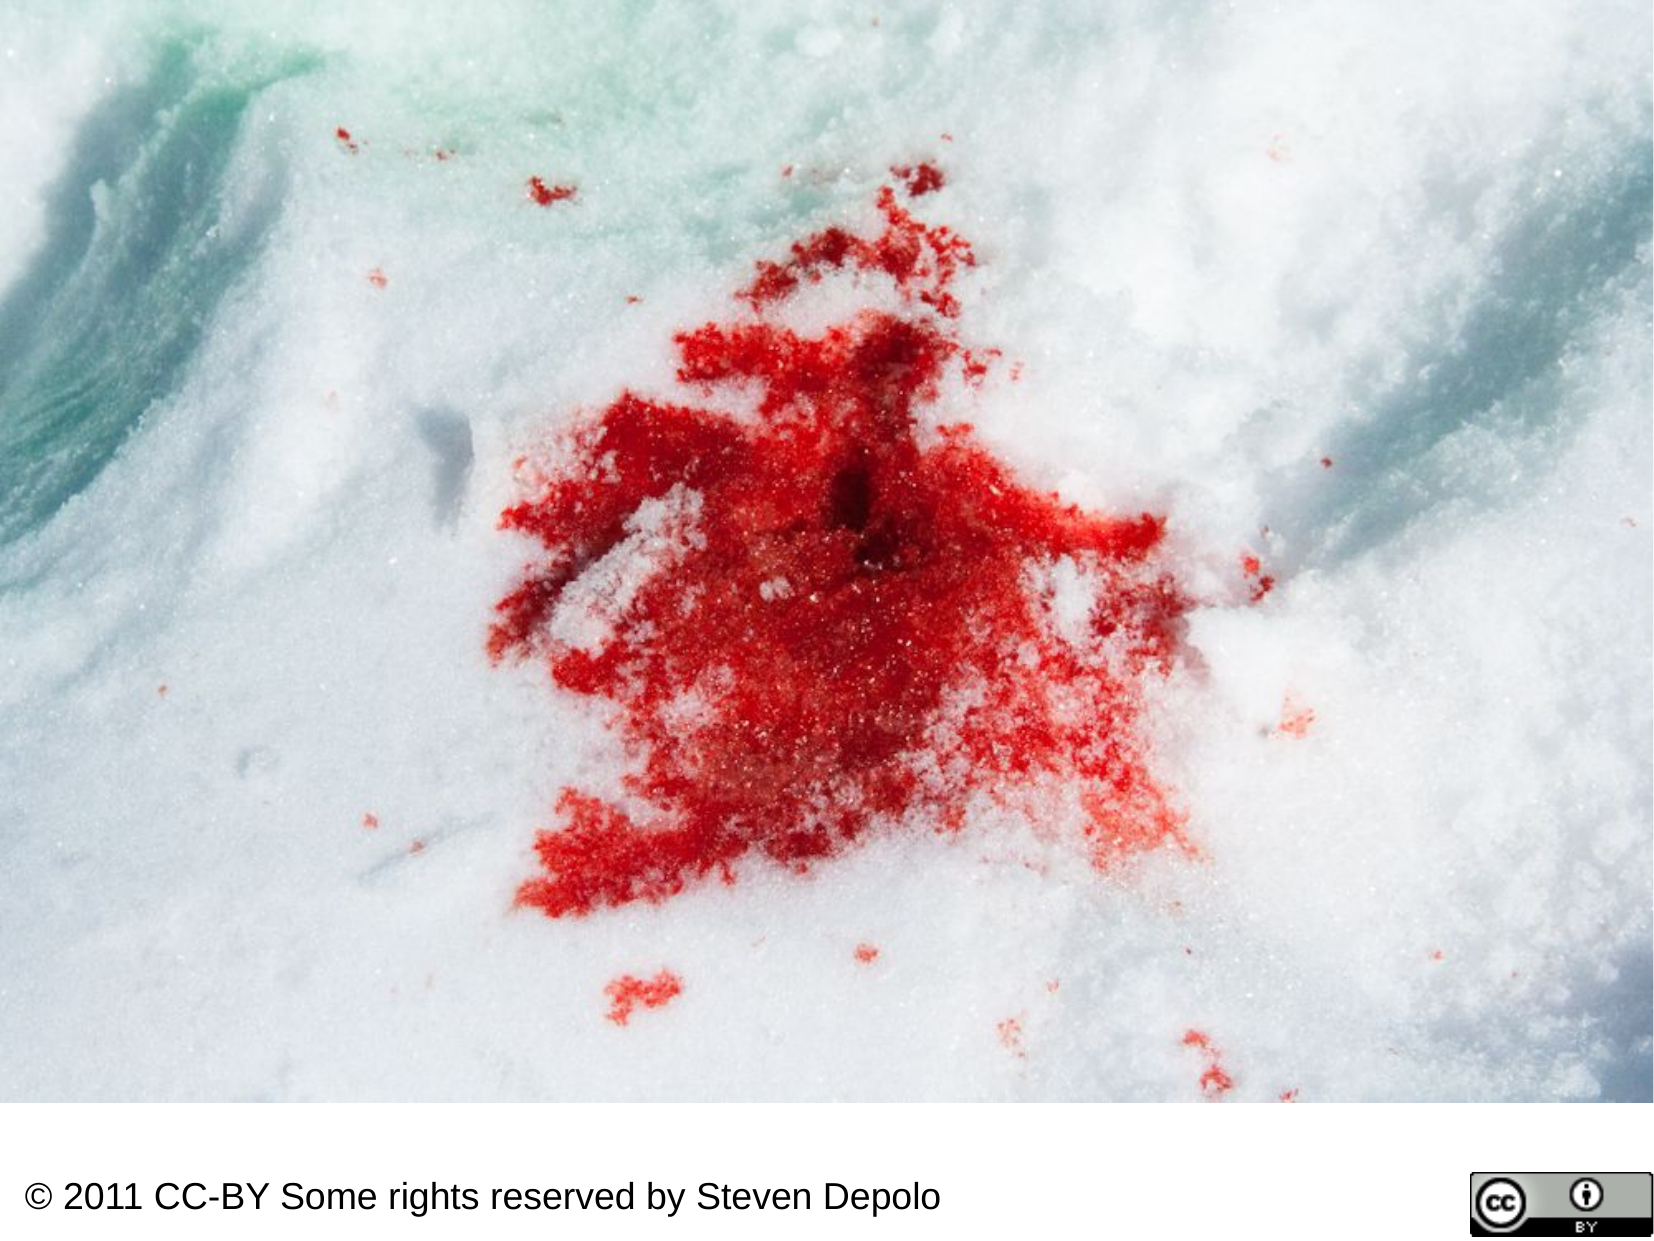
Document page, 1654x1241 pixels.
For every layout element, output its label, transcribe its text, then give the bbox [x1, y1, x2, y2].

text_box © 2011 CC-BY Some rights reserved by Steven Depolo [10, 1168, 957, 1226]
picture [0, 0, 1654, 1103]
picture [1470, 1172, 1654, 1237]
